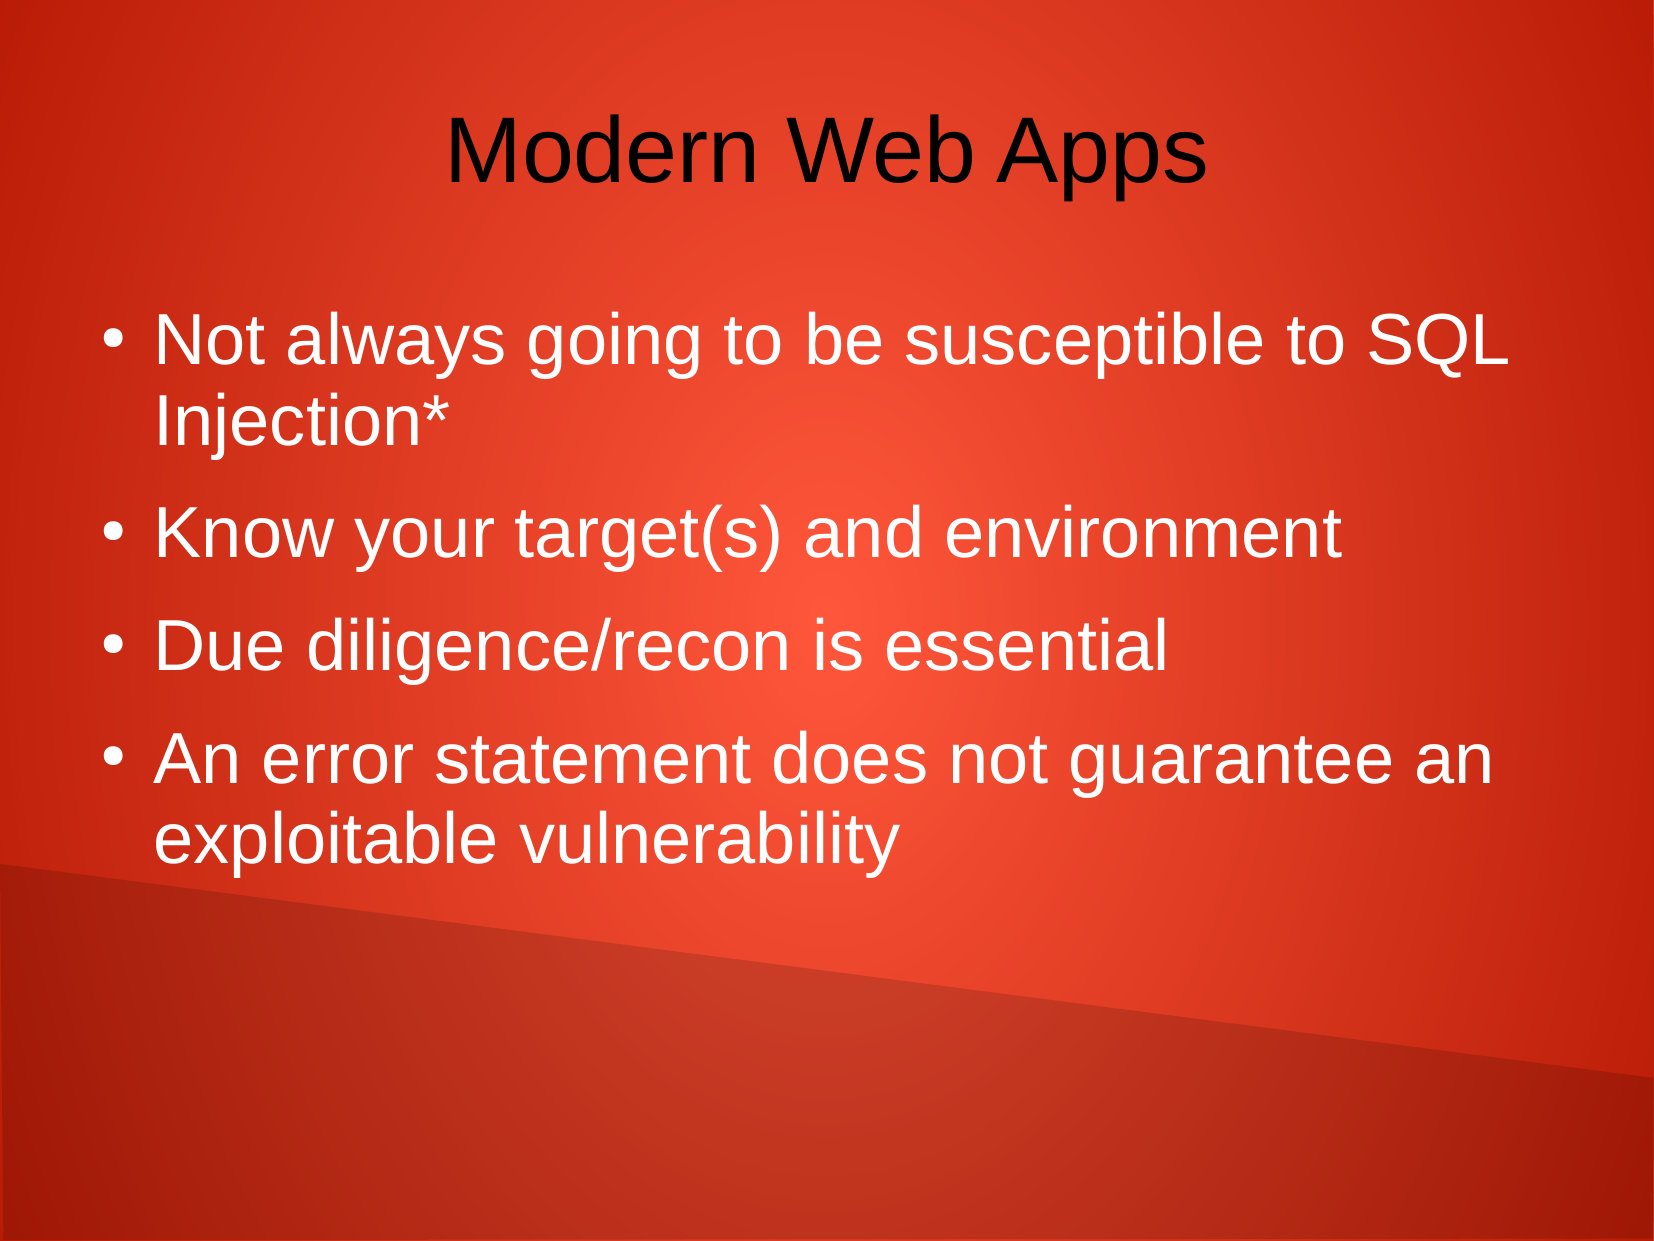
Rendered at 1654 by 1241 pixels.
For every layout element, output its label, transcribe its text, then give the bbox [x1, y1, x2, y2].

list Not always going to be susceptible to SQL Injection* Know your target(s) and environment Due diligence/recon is essential An error statement does not guarantee an exploitable vulnerability [82, 299, 1571, 1019]
title Modern Web Apps [82, 47, 1571, 252]
